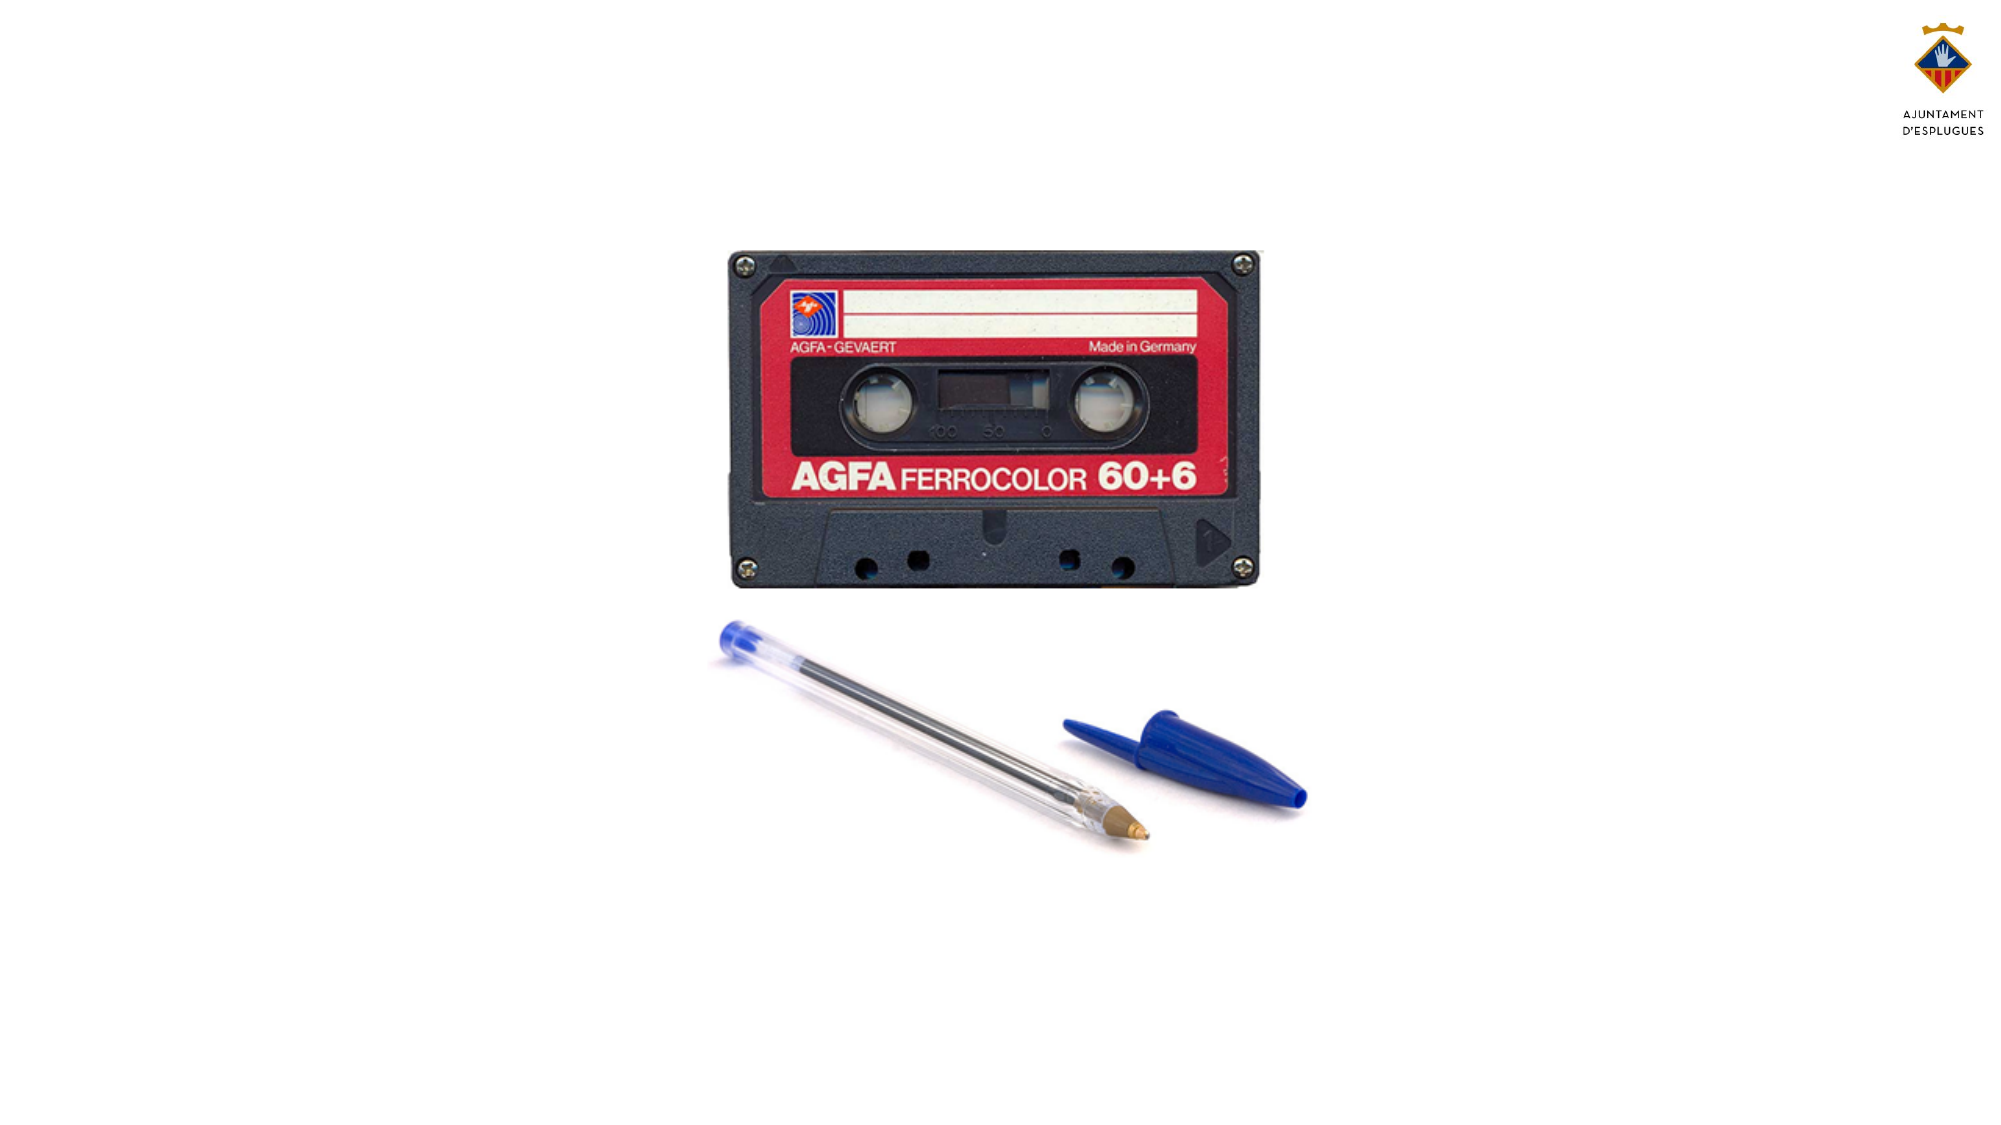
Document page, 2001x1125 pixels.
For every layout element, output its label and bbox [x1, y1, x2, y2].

picture [1894, 15, 1991, 143]
picture [531, 249, 1469, 875]
